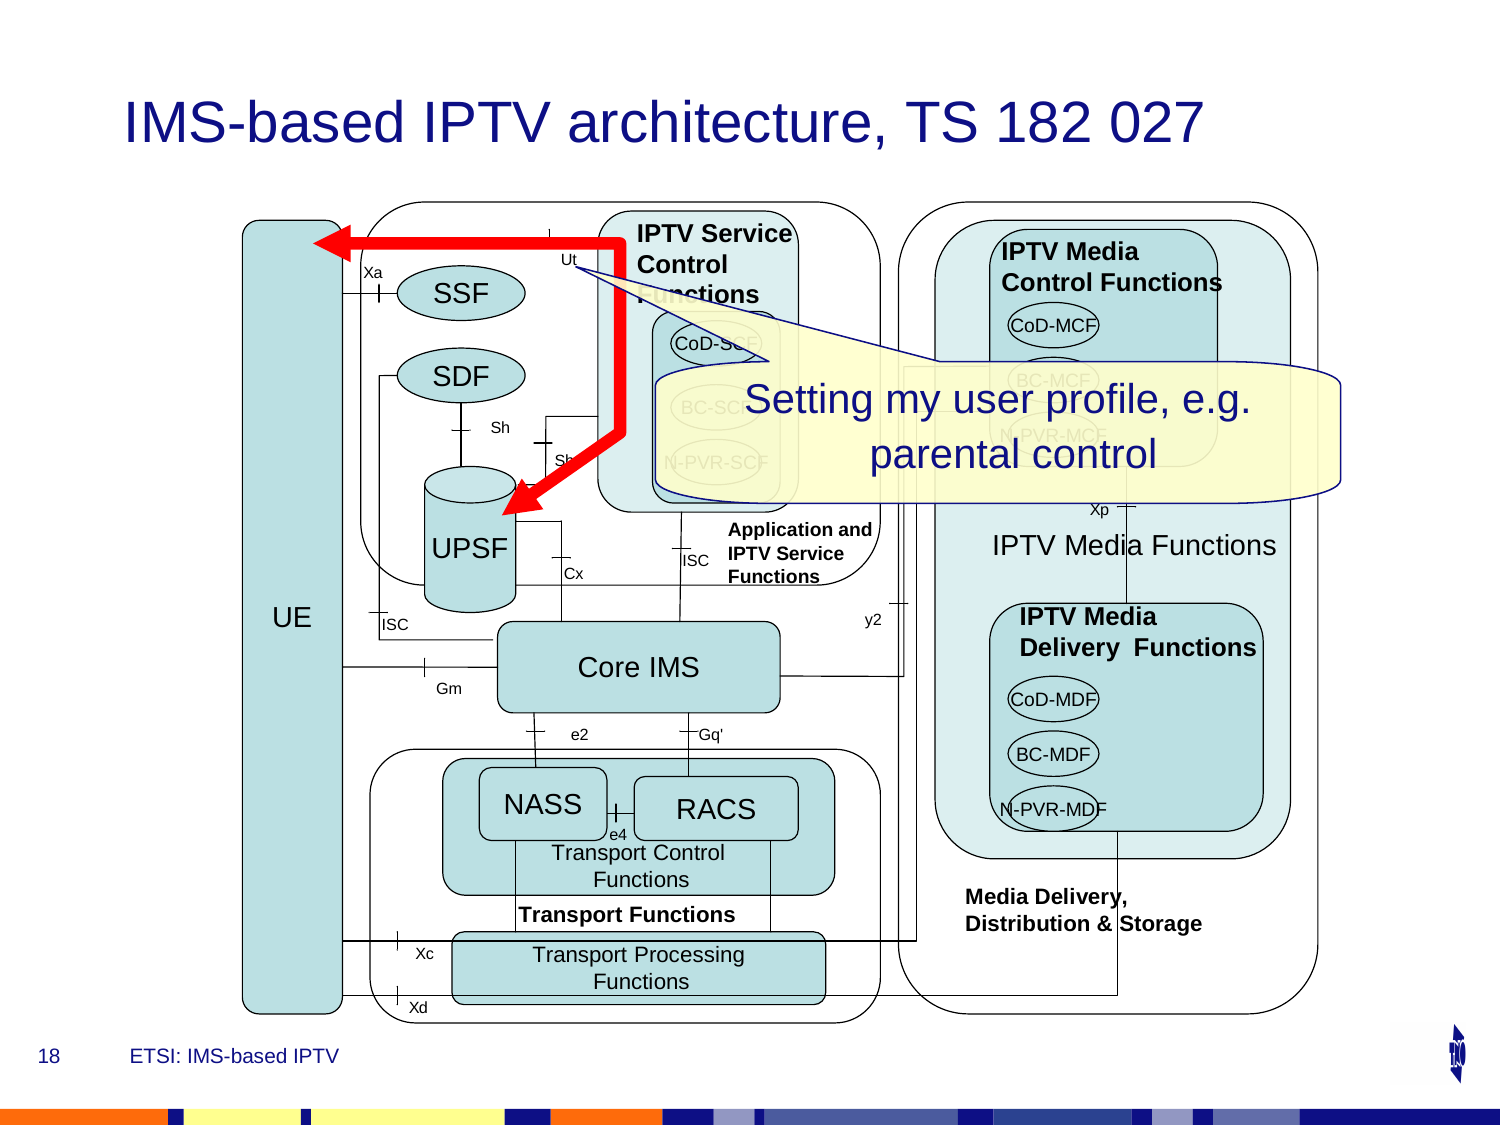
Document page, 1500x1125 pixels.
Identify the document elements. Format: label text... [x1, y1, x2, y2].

title IMS-based IPTV architecture, TS 182 027 [123, 90, 1364, 225]
text_box Setting my user profile, e.g. parental control [575, 266, 1341, 504]
picture [183, 178, 1341, 1047]
